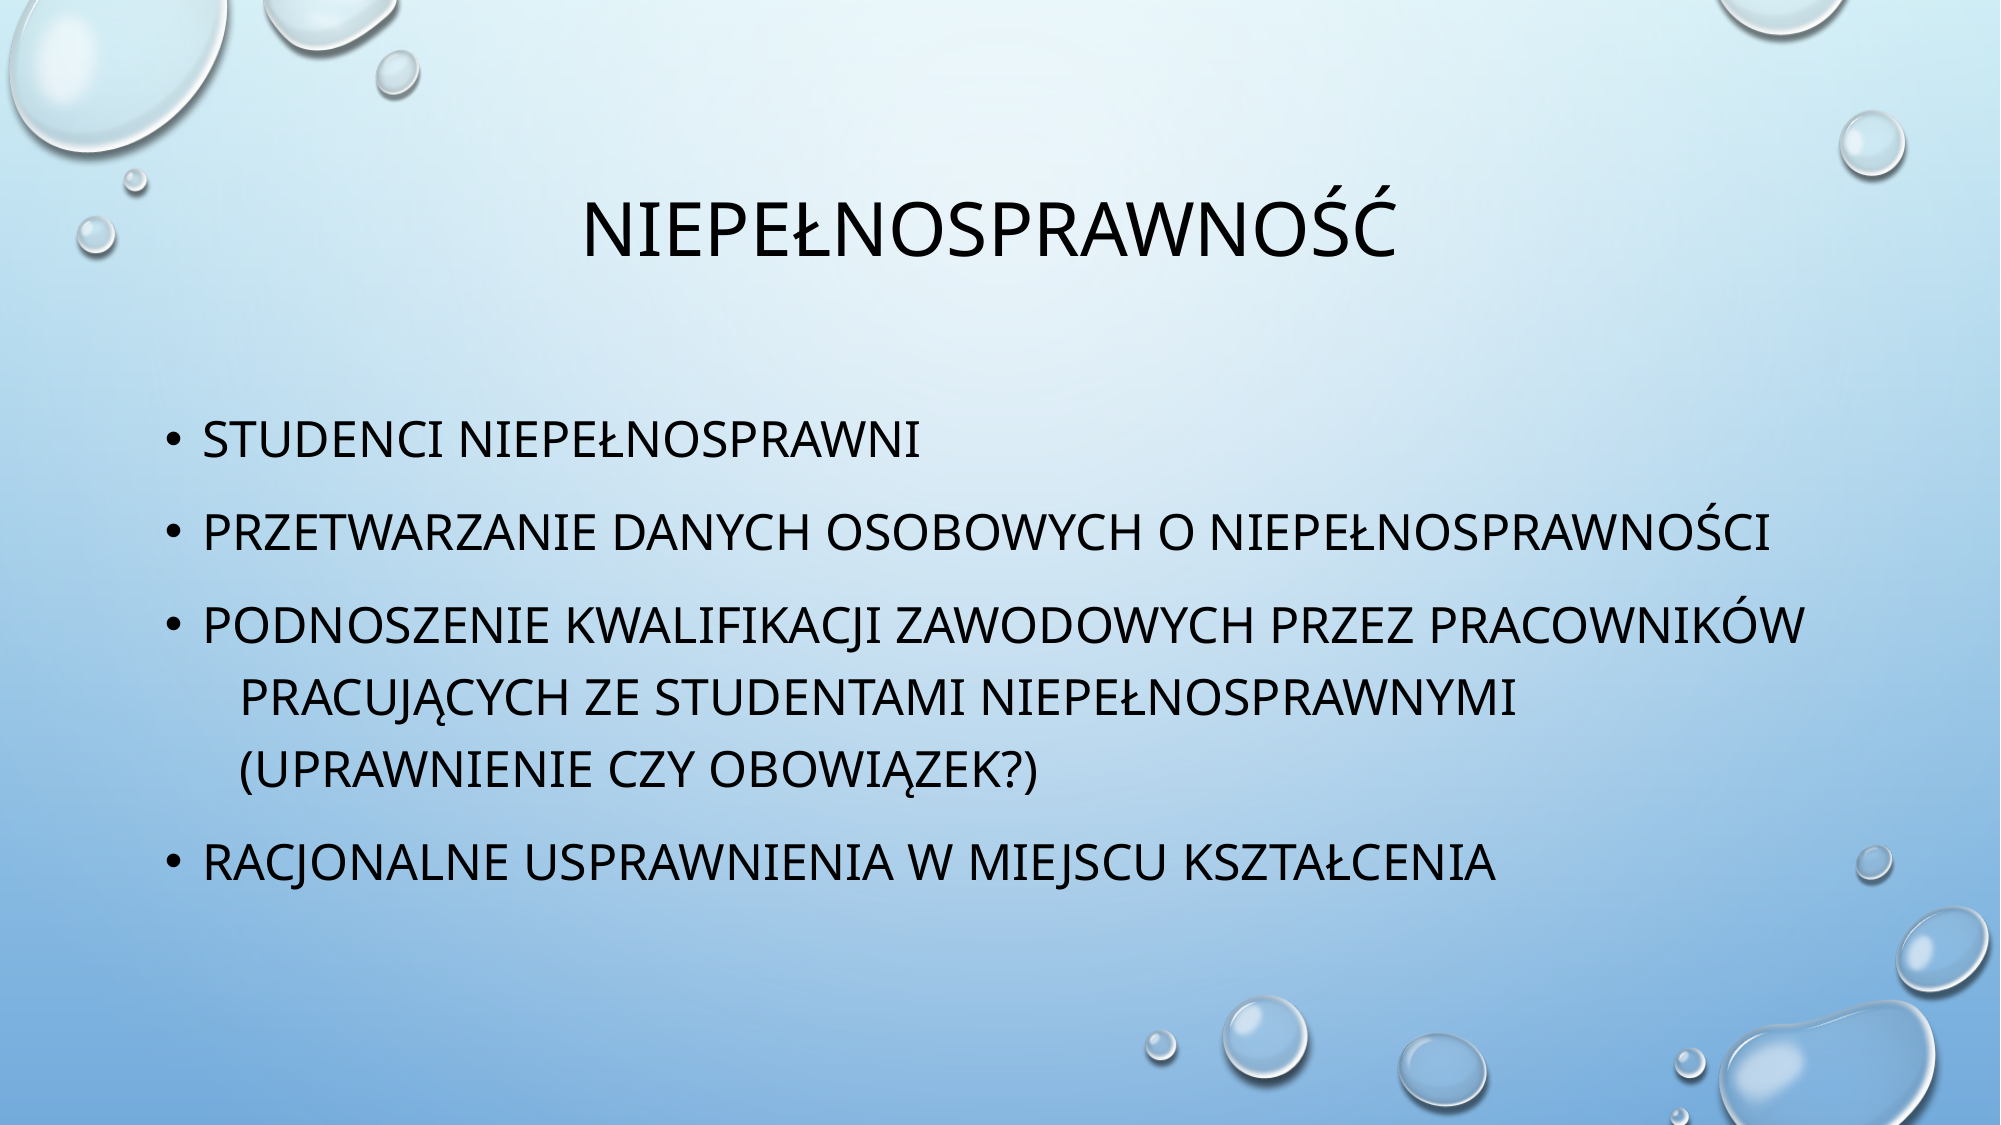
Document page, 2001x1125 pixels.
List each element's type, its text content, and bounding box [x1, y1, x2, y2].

list Studenci niepełnosprawni Przetwarzanie danych osobowych o niepełnosprawności Podnoszenie kwalifikacji zawodowych przez pracowników pracujących ze studentami niepełnosprawnymi (uprawnienie czy obowiązek?) Racjonalne usprawnienia w miejscu kształcenia [149, 388, 1850, 950]
title Niepełnosprawność [149, 101, 1851, 364]
